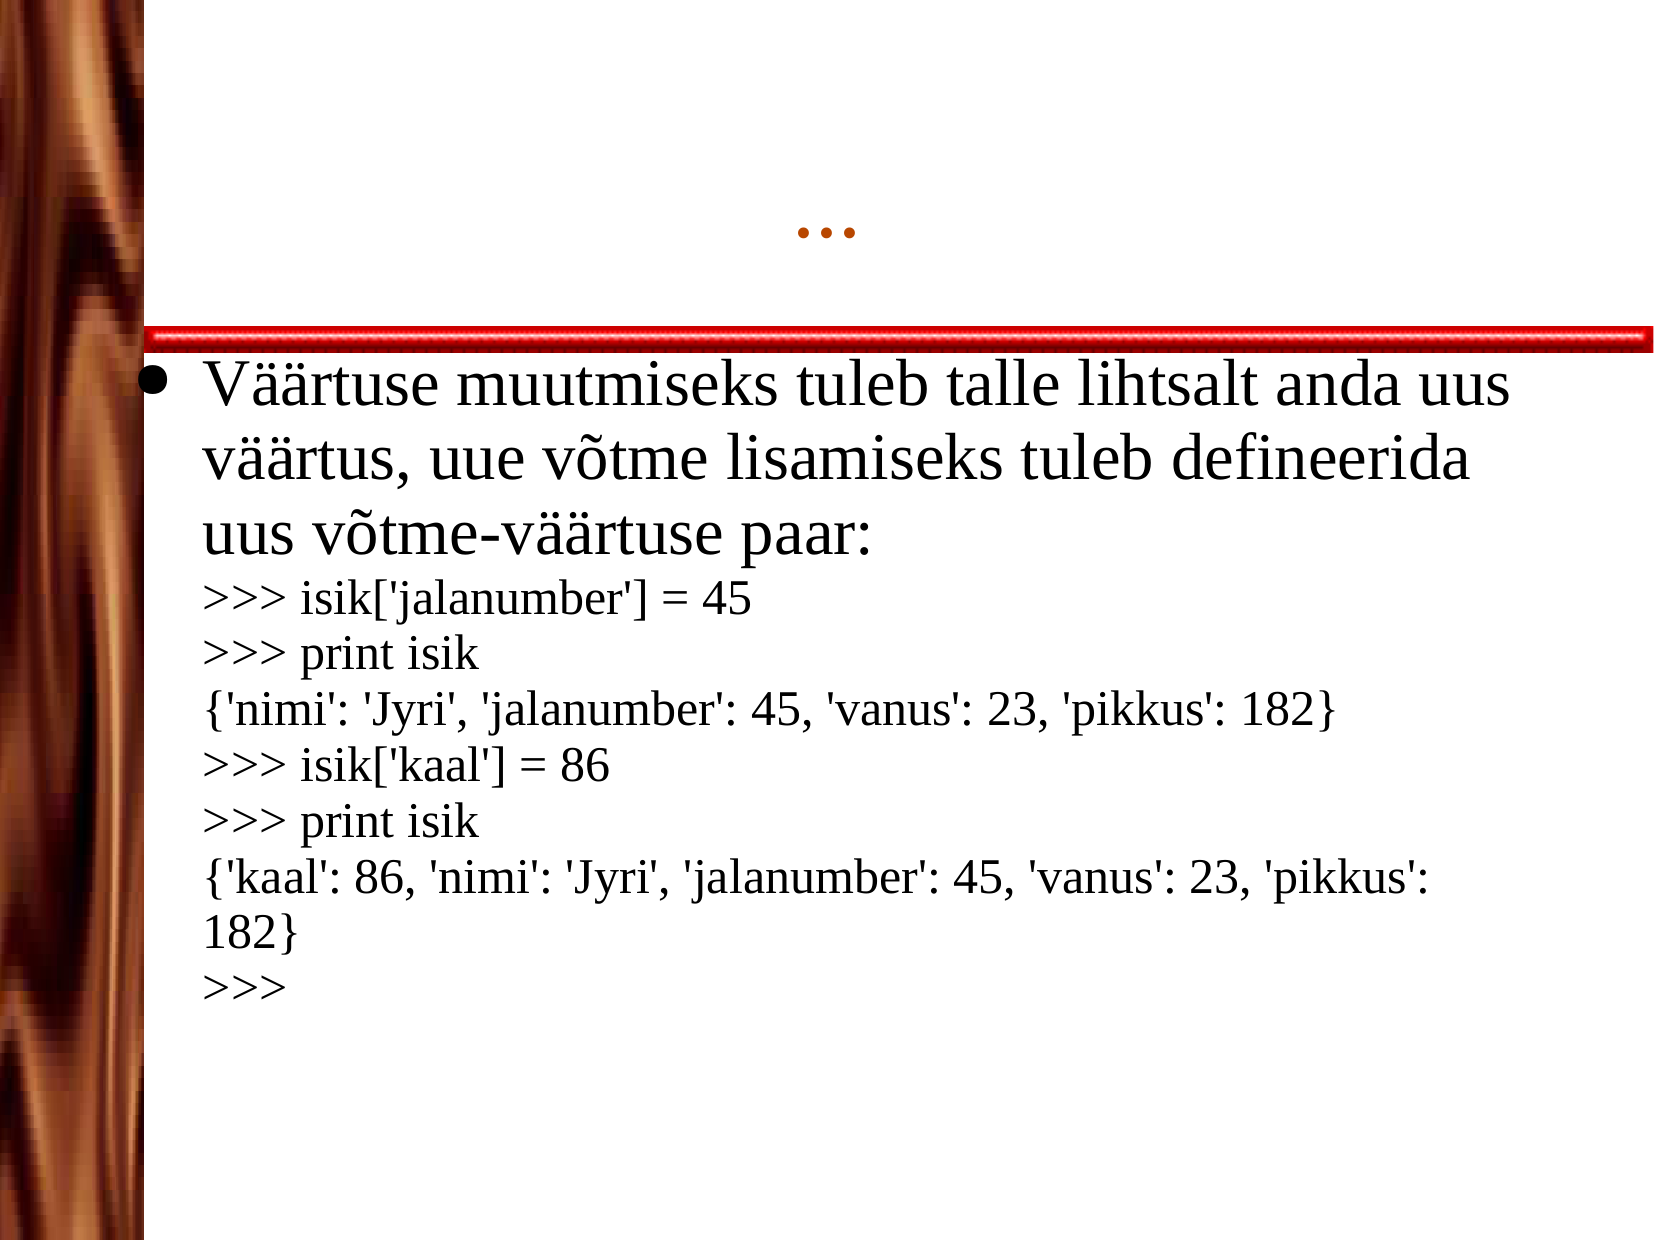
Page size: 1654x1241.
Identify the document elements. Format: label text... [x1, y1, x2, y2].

picture [0, 0, 1654, 1240]
list Väärtuse muutmiseks tuleb talle lihtsalt anda uus väärtus, uue võtme lisamiseks tuleb defineerida uus võtme-väärtuse paar: >>> isik['jalanumber'] = 45 >>> print isik {'nimi': 'Jyri', 'jalanumber': 45, 'vanus': 23, 'pikkus': 182} >>> isik['kaal'] = 86 >>> print isik {'kaal': 86, 'nimi': 'Jyri', 'jalanumber': 45, 'vanus': 23, 'pikkus': 182} >>> [121, 344, 1533, 1126]
title ... [121, 100, 1533, 312]
